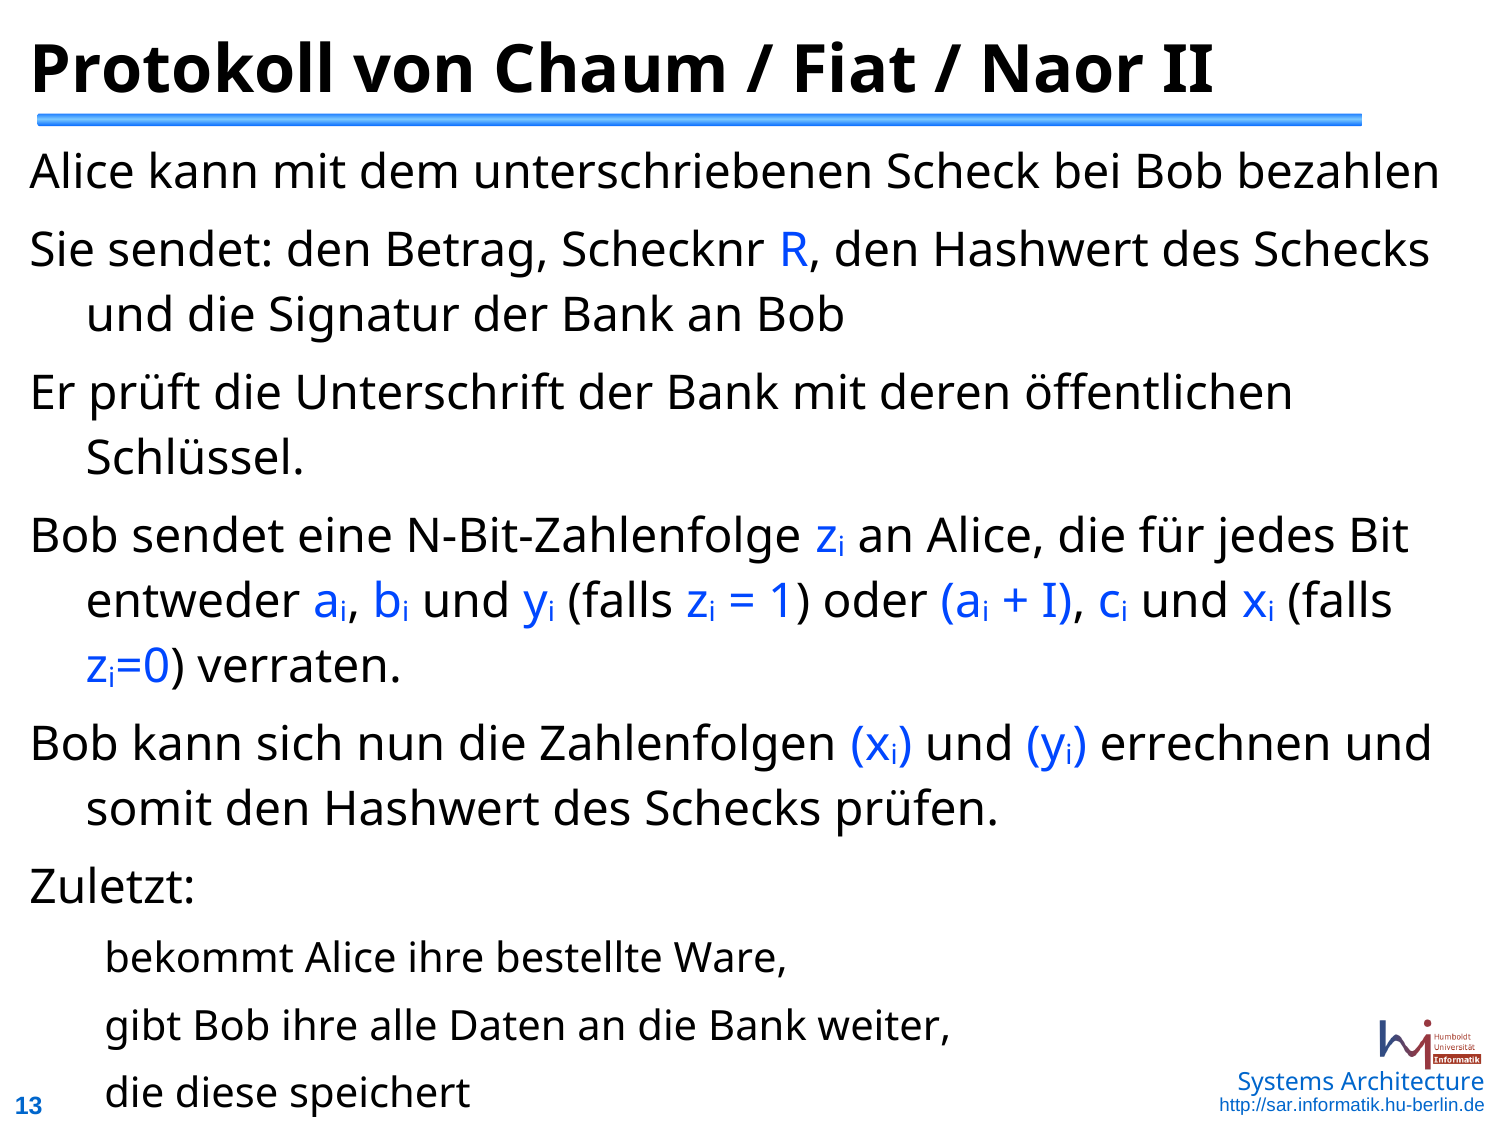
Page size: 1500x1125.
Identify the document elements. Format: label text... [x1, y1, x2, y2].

list Alice kann mit dem unterschriebenen Scheck bei Bob bezahlen Sie sendet: den Betrag, Schecknr R, den Hashwert des Schecks und die Signatur der Bank an Bob Er prüft die Unterschrift der Bank mit deren öffentlichen Schlüssel. Bob sendet eine N-Bit-Zahlenfolge zi an Alice, die für jedes Bit entweder ai, bi und yi (falls zi = 1) oder (ai + I), ci und xi (falls zi=0) verraten. Bob kann sich nun die Zahlenfolgen (xi) und (yi) errechnen und somit den Hashwert des Schecks prüfen. Zuletzt: bekommt Alice ihre bestellte Ware, gibt Bob ihre alle Daten an die Bank weiter, die diese speichert und den entsprechenden Betrag auf sein Konto gutschreibt [29, 137, 1500, 1104]
title Protokoll von Chaum / Fiat / Naor II [29, 26, 1500, 108]
